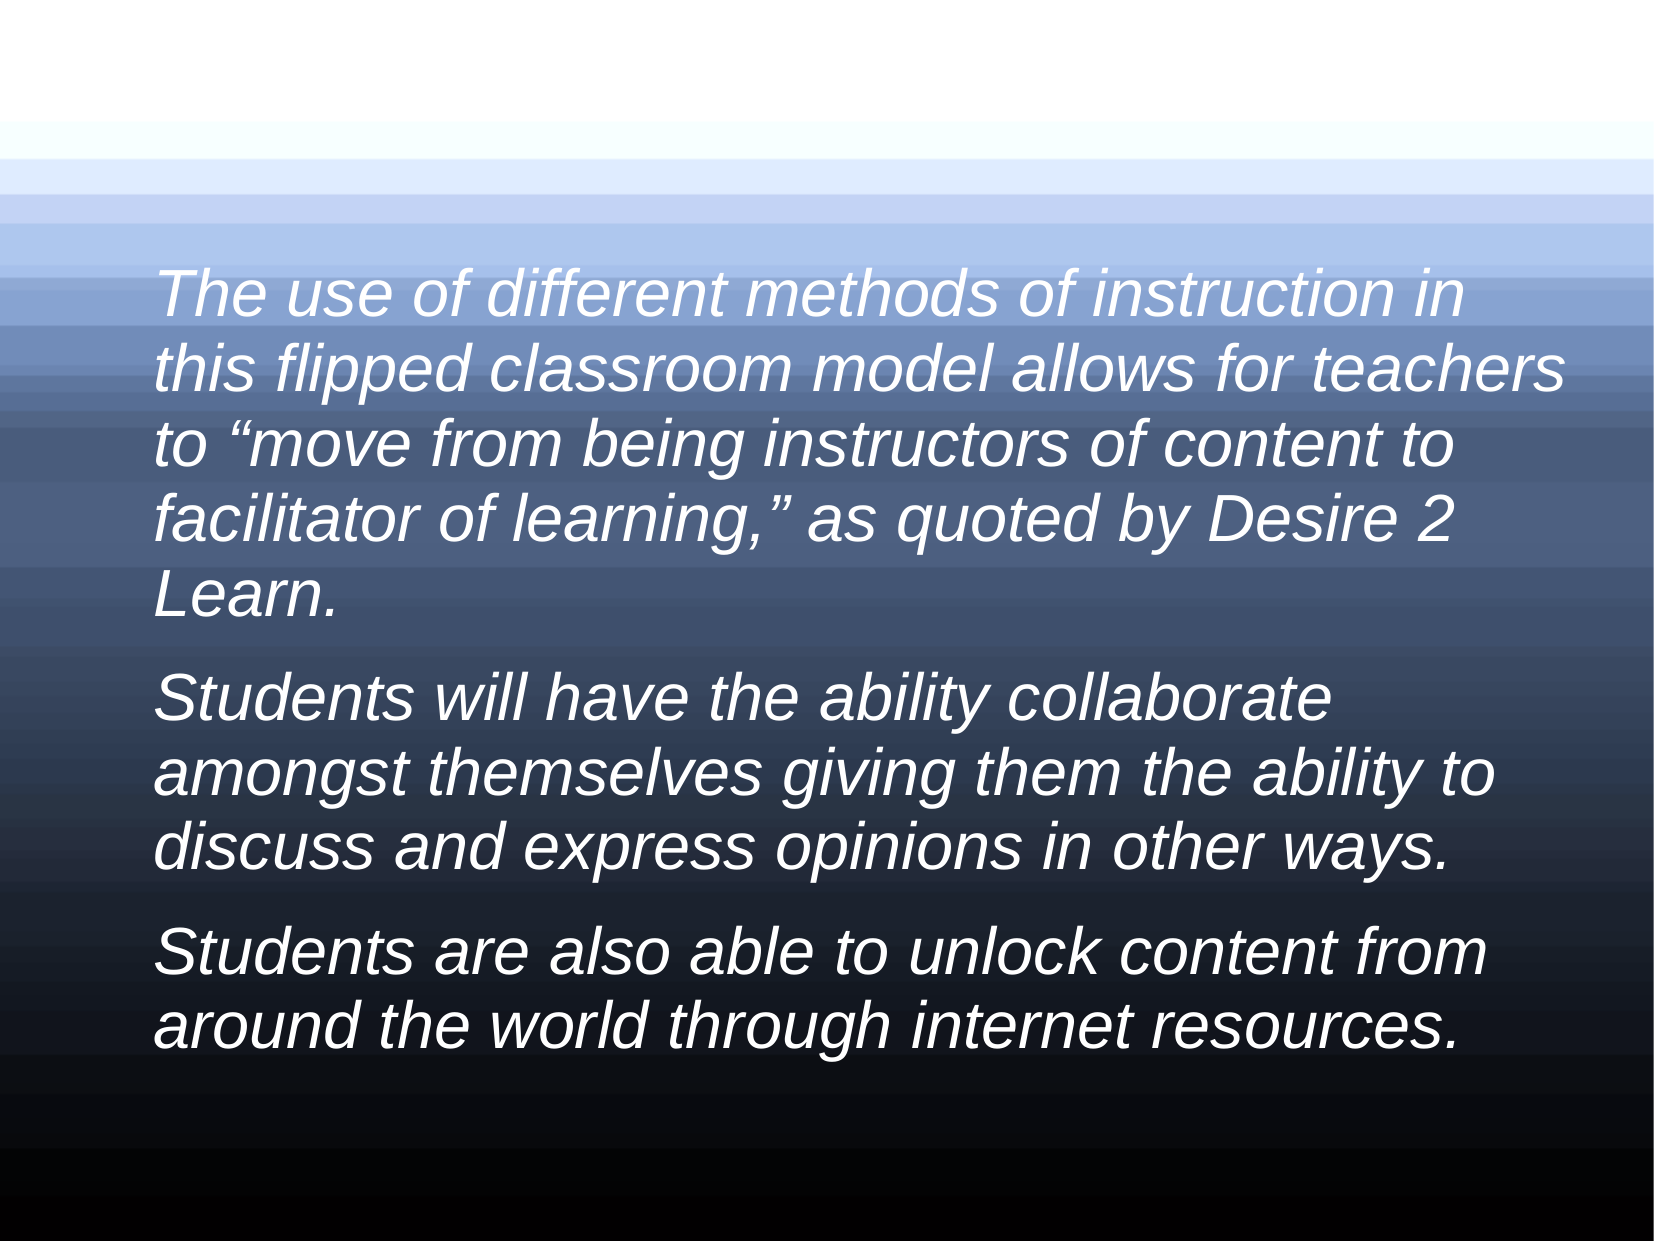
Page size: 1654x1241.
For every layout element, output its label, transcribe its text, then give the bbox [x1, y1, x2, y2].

list The use of different methods of instruction in this flipped classroom model allows for teachers to “move from being instructors of content to facilitator of learning,” as quoted by Desire 2 Learn. Students will have the ability collaborate amongst themselves giving them the ability to discuss and express opinions in other ways. Students are also able to unlock content from around the world through internet resources. [82, 256, 1571, 1109]
picture [0, 0, 1654, 1241]
